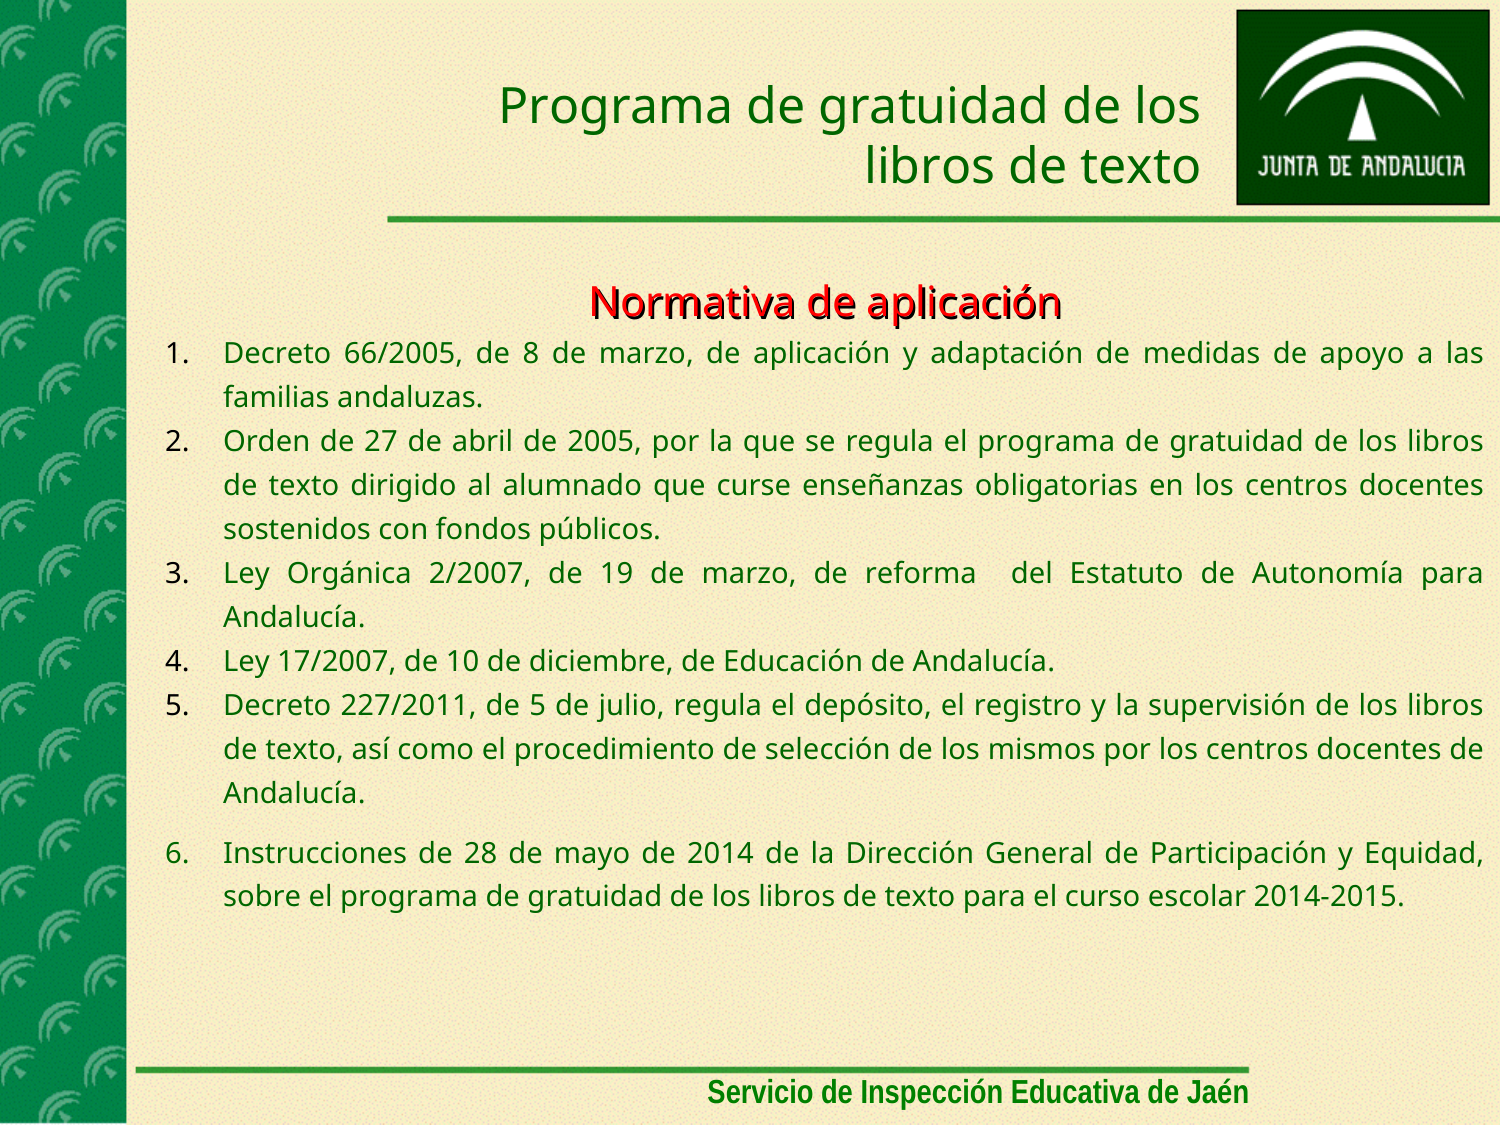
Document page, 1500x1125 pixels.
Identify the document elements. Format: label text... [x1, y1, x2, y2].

picture [0, 0, 1500, 1125]
text_box Servicio de Inspección Educativa de Jaén [692, 1062, 1265, 1118]
text_box Normativa de aplicación Decreto 66/2005, de 8 de marzo, de aplicación y adaptación de medidas de apoyo a las familias andaluzas. Orden de 27 de abril de 2005, por la que se regula el programa de gratuidad de los libros de texto dirigido al alumnado que curse enseñanzas obligatorias en los centros docentes sostenidos con fondos públicos. Ley Orgánica 2/2007, de 19 de marzo, de reforma del Estatuto de Autonomía para Andalucía. Ley 17/2007, de 10 de diciembre, de Educación de Andalucía. Decreto 227/2011, de 5 de julio, regula el depósito, el registro y la supervisión de los libros de texto, así como el procedimiento de selección de los mismos por los centros docentes de Andalucía. Instrucciones de 28 de mayo de 2014 de la Dirección General de Participación y Equidad, sobre el programa de gratuidad de los libros de texto para el curso escolar 2014-2015. [149, 242, 1500, 988]
text_box Programa de gratuidad de los libros de texto [383, 66, 1217, 202]
